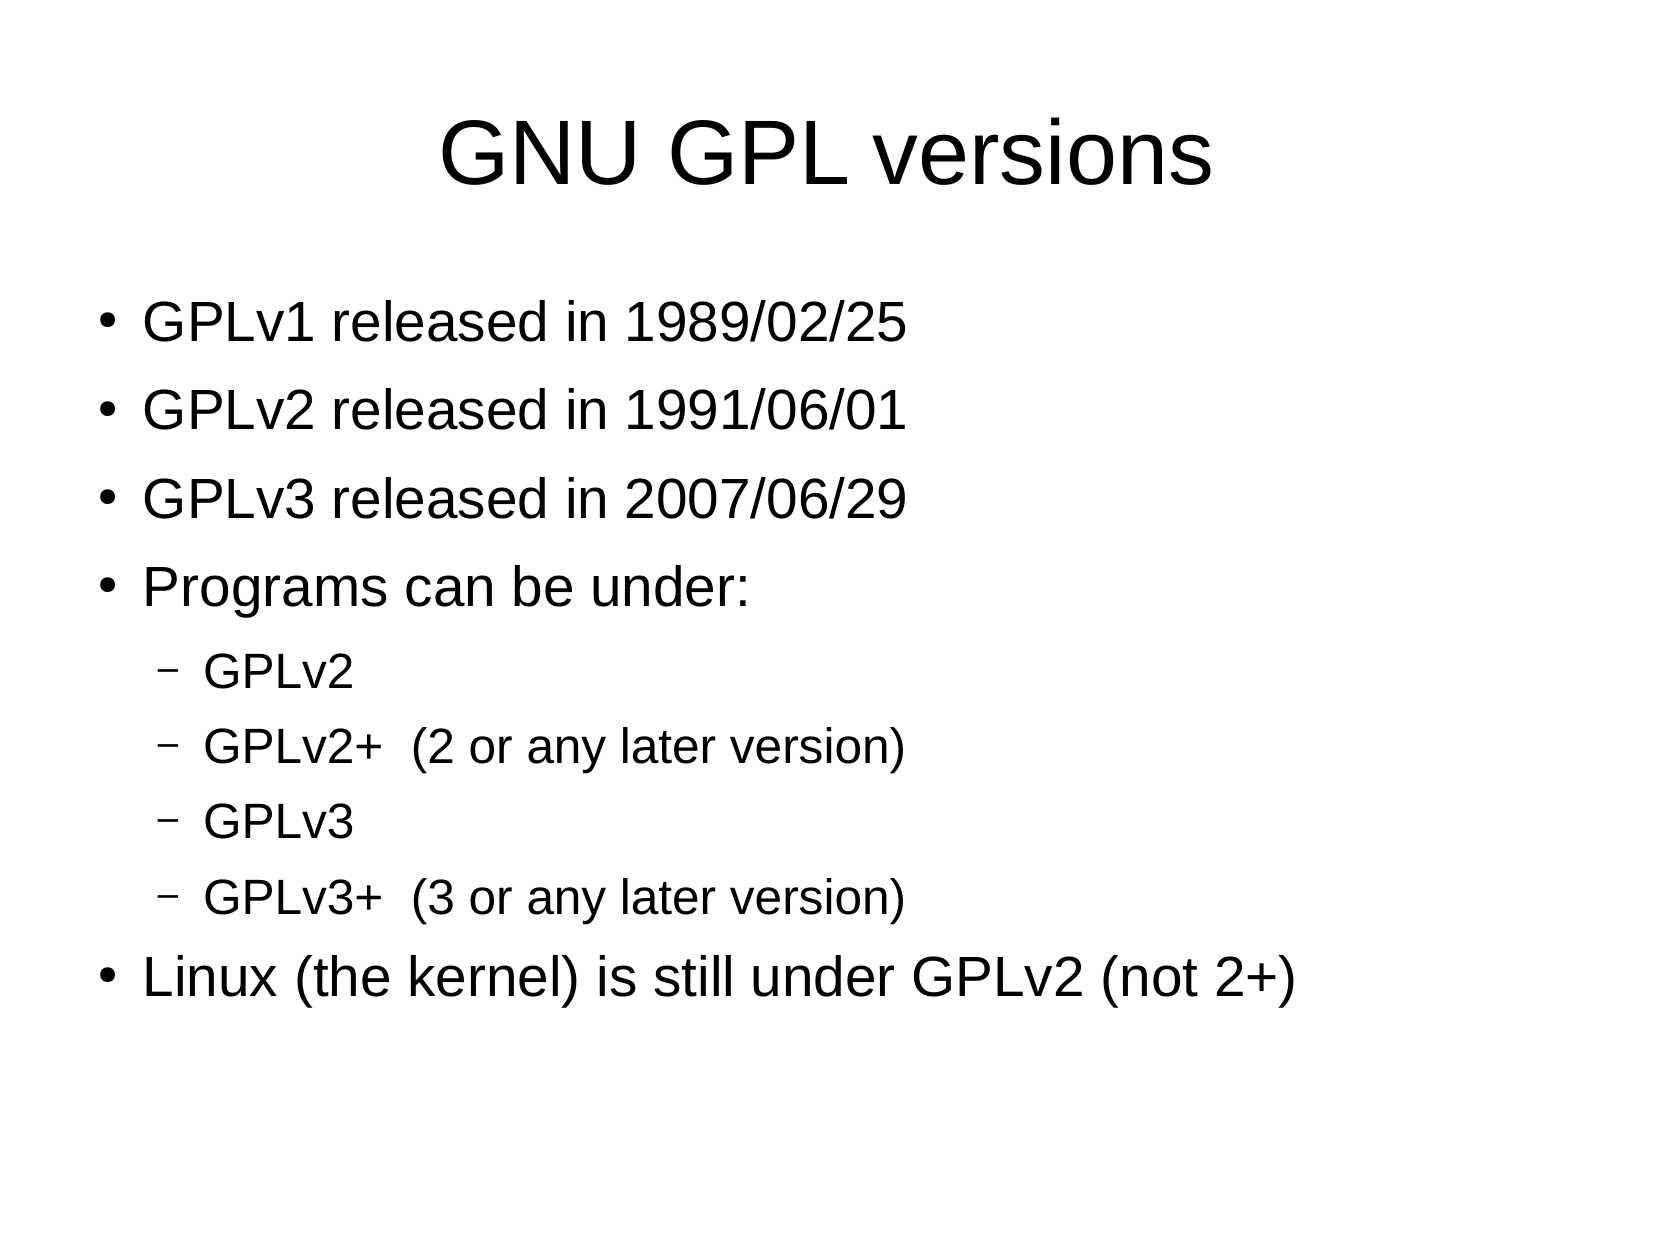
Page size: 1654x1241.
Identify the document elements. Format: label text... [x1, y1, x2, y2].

list GPLv1 released in 1989/02/25 GPLv2 released in 1991/06/01 GPLv3 released in 2007/06/29 Programs can be under: GPLv2 GPLv2+ (2 or any later version) GPLv3 GPLv3+ (3 or any later version) Linux (the kernel) is still under GPLv2 (not 2+) [82, 290, 1571, 1010]
title GNU GPL versions [82, 49, 1571, 257]
